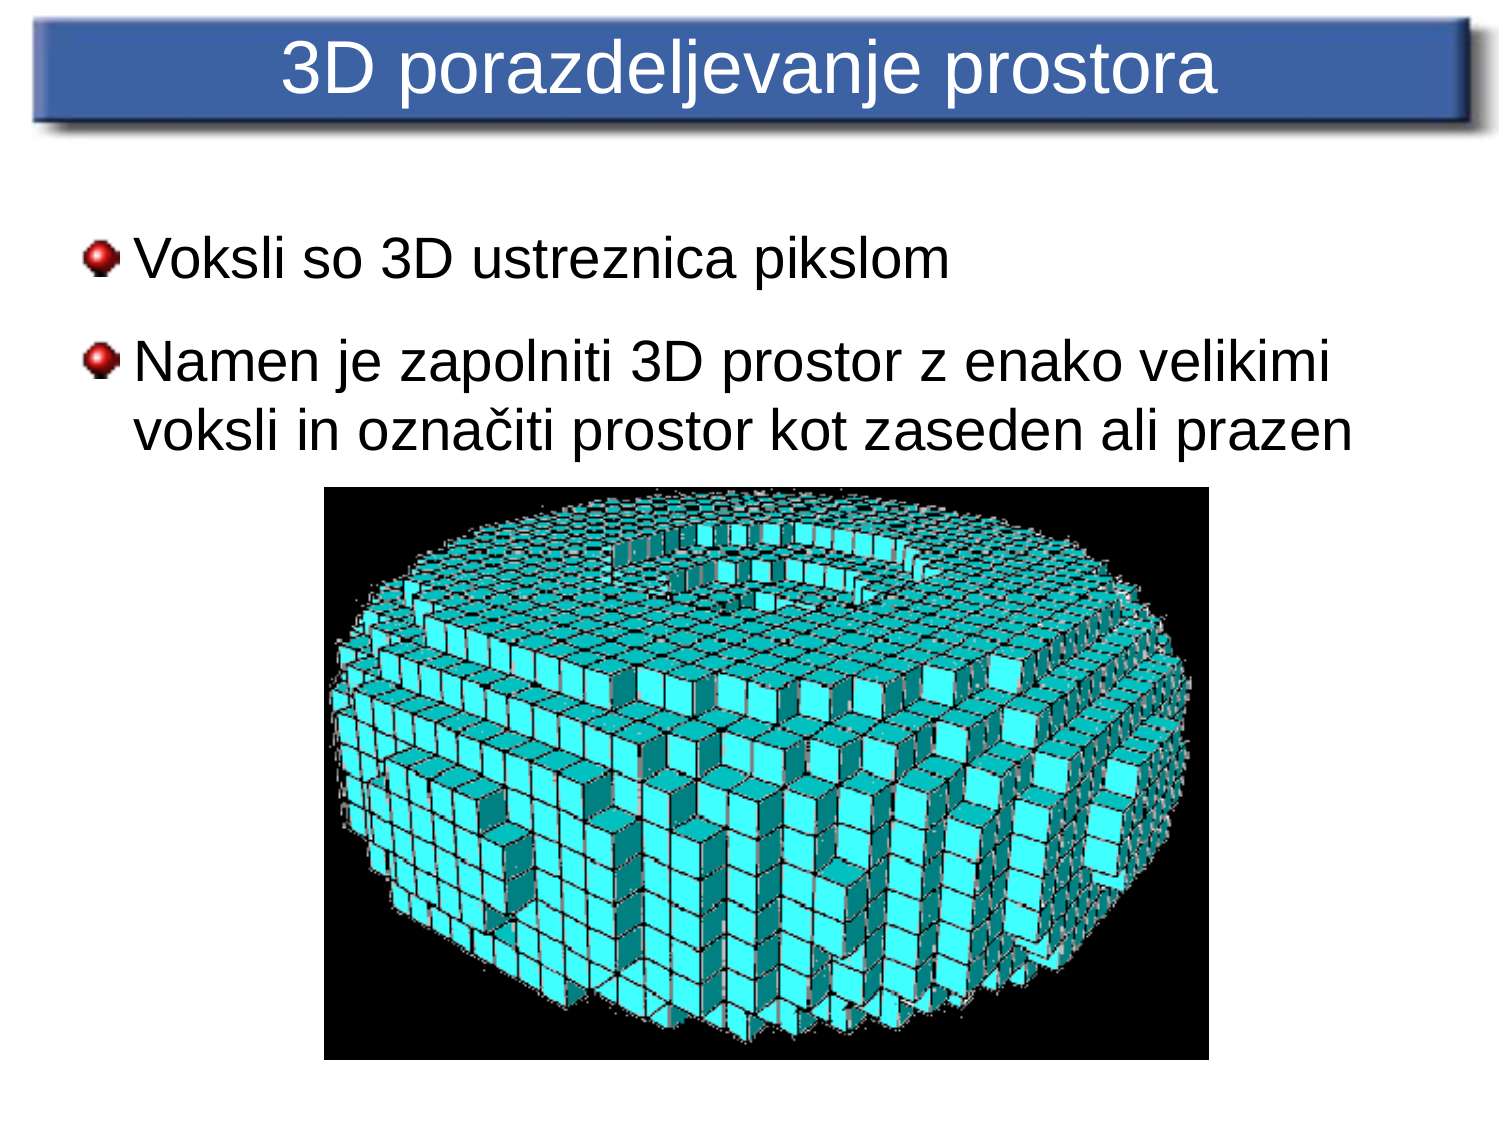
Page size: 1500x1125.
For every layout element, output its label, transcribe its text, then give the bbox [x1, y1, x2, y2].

title 3D porazdeljevanje prostora [0, 10, 1500, 116]
list Voksli so 3D ustreznica pikslom Namen je zapolniti 3D prostor z enako velikimi voksli in označiti prostor kot zaseden ali prazen [62, 212, 1413, 955]
picture [324, 487, 1209, 1060]
picture [31, 116, 1499, 142]
